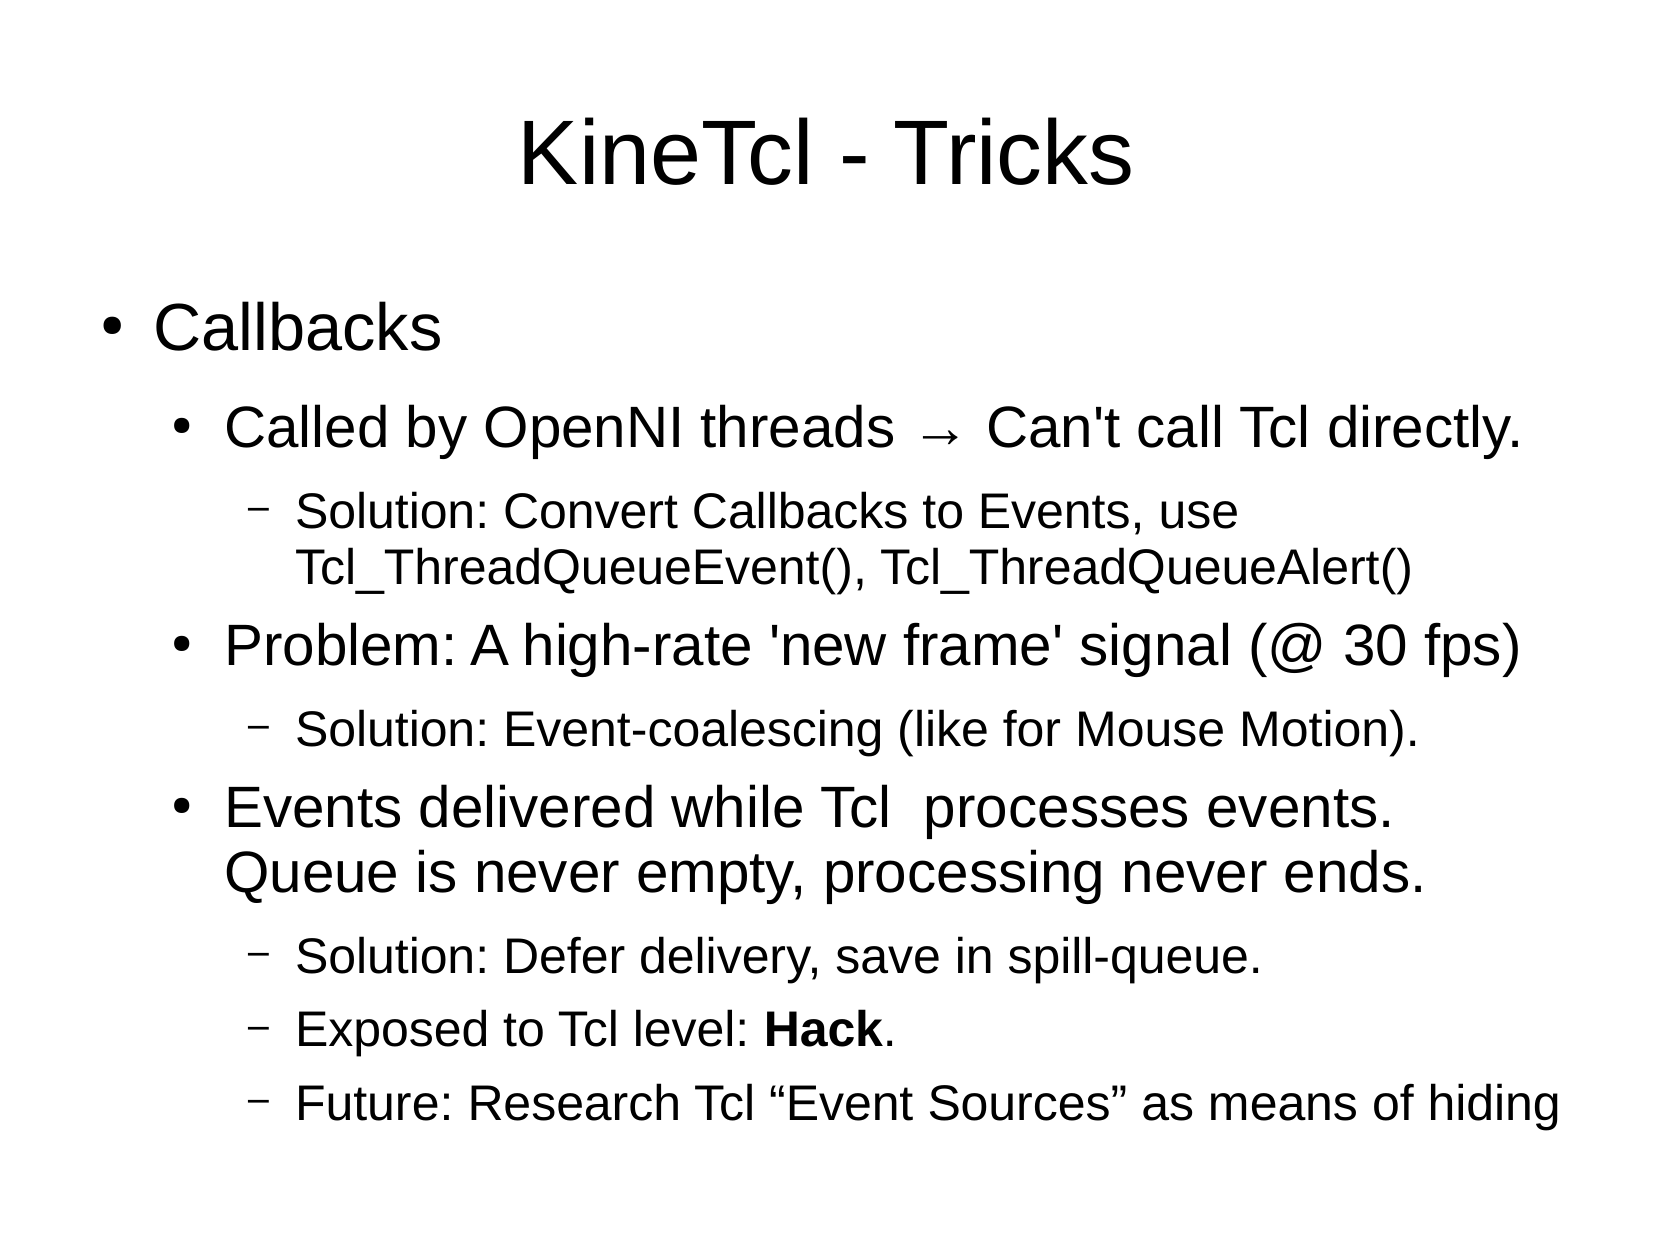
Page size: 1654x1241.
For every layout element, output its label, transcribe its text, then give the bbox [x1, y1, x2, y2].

title KineTcl - Tricks [82, 56, 1571, 250]
list Callbacks Called by OpenNI threads → Can't call Tcl directly. Solution: Convert Callbacks to Events, use Tcl_ThreadQueueEvent(), Tcl_ThreadQueueAlert() Problem: A high-rate 'new frame' signal (@ 30 fps) Solution: Event-coalescing (like for Mouse Motion). Events delivered while Tcl processes events. Queue is never empty, processing never ends. Solution: Defer delivery, save in spill-queue. Exposed to Tcl level: Hack. Future: Research Tcl “Event Sources” as means of hiding [82, 290, 1571, 1132]
